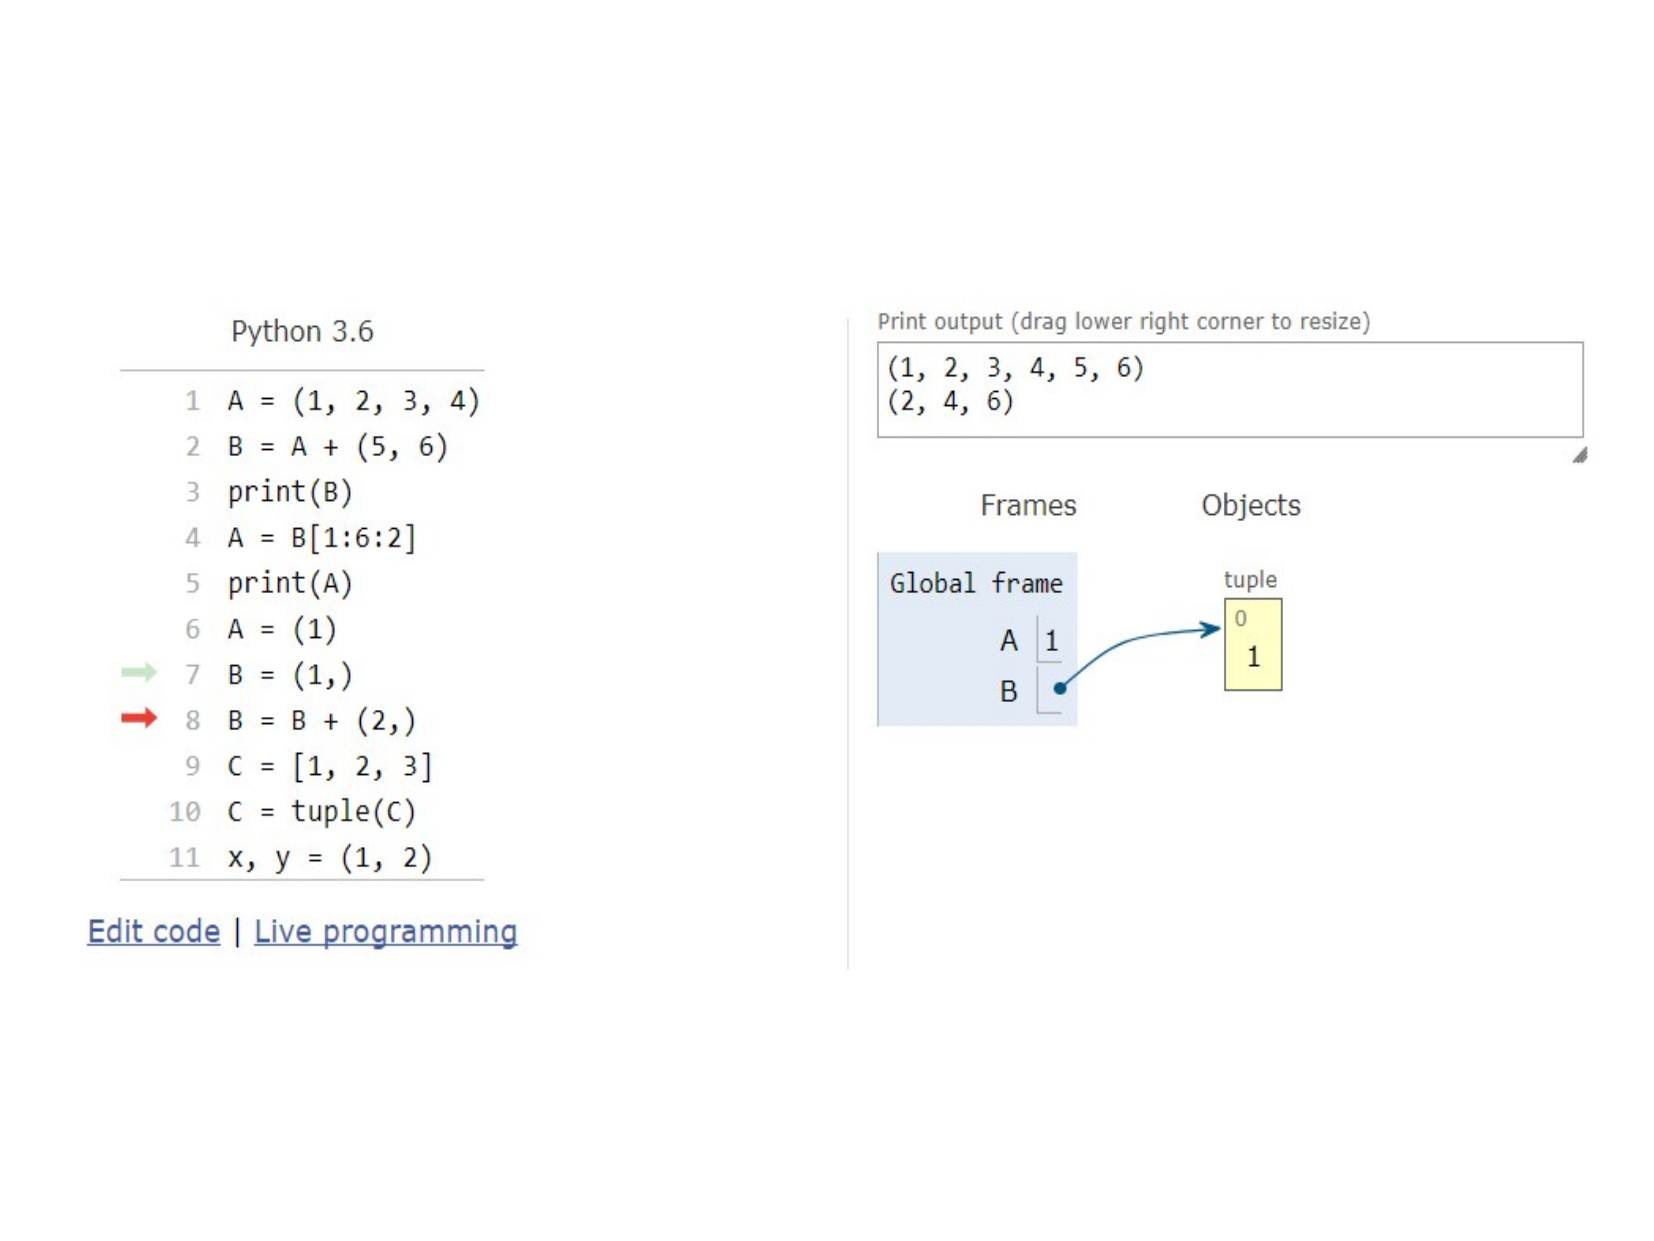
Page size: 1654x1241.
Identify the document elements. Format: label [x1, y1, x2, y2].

picture [35, 268, 1630, 969]
